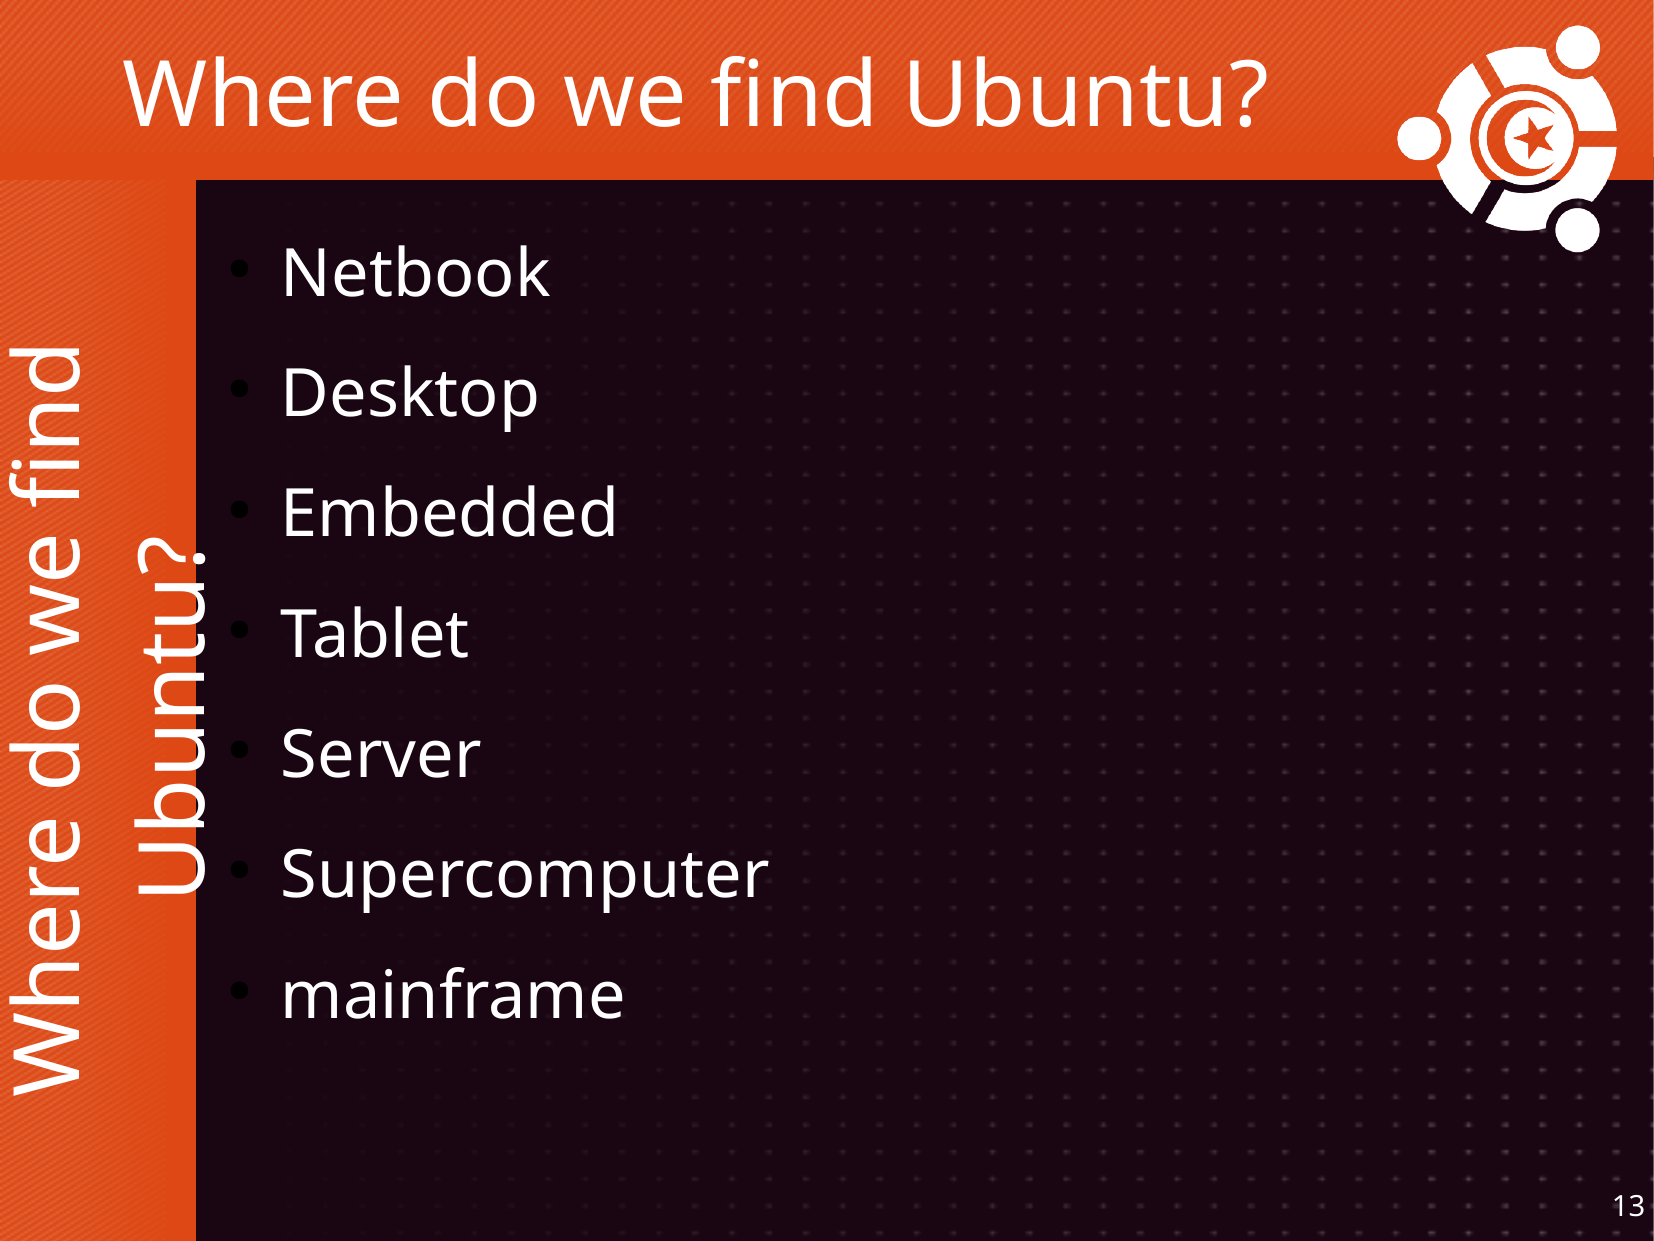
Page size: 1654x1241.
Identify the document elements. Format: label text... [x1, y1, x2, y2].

title Where do we find Ubuntu? [0, 2, 1394, 181]
title Where do we find Ubuntu? [3, 210, 210, 1229]
picture [0, 0, 1654, 1241]
list Netbook Desktop Embedded Tablet Server Supercomputer mainframe [210, 225, 1639, 1186]
